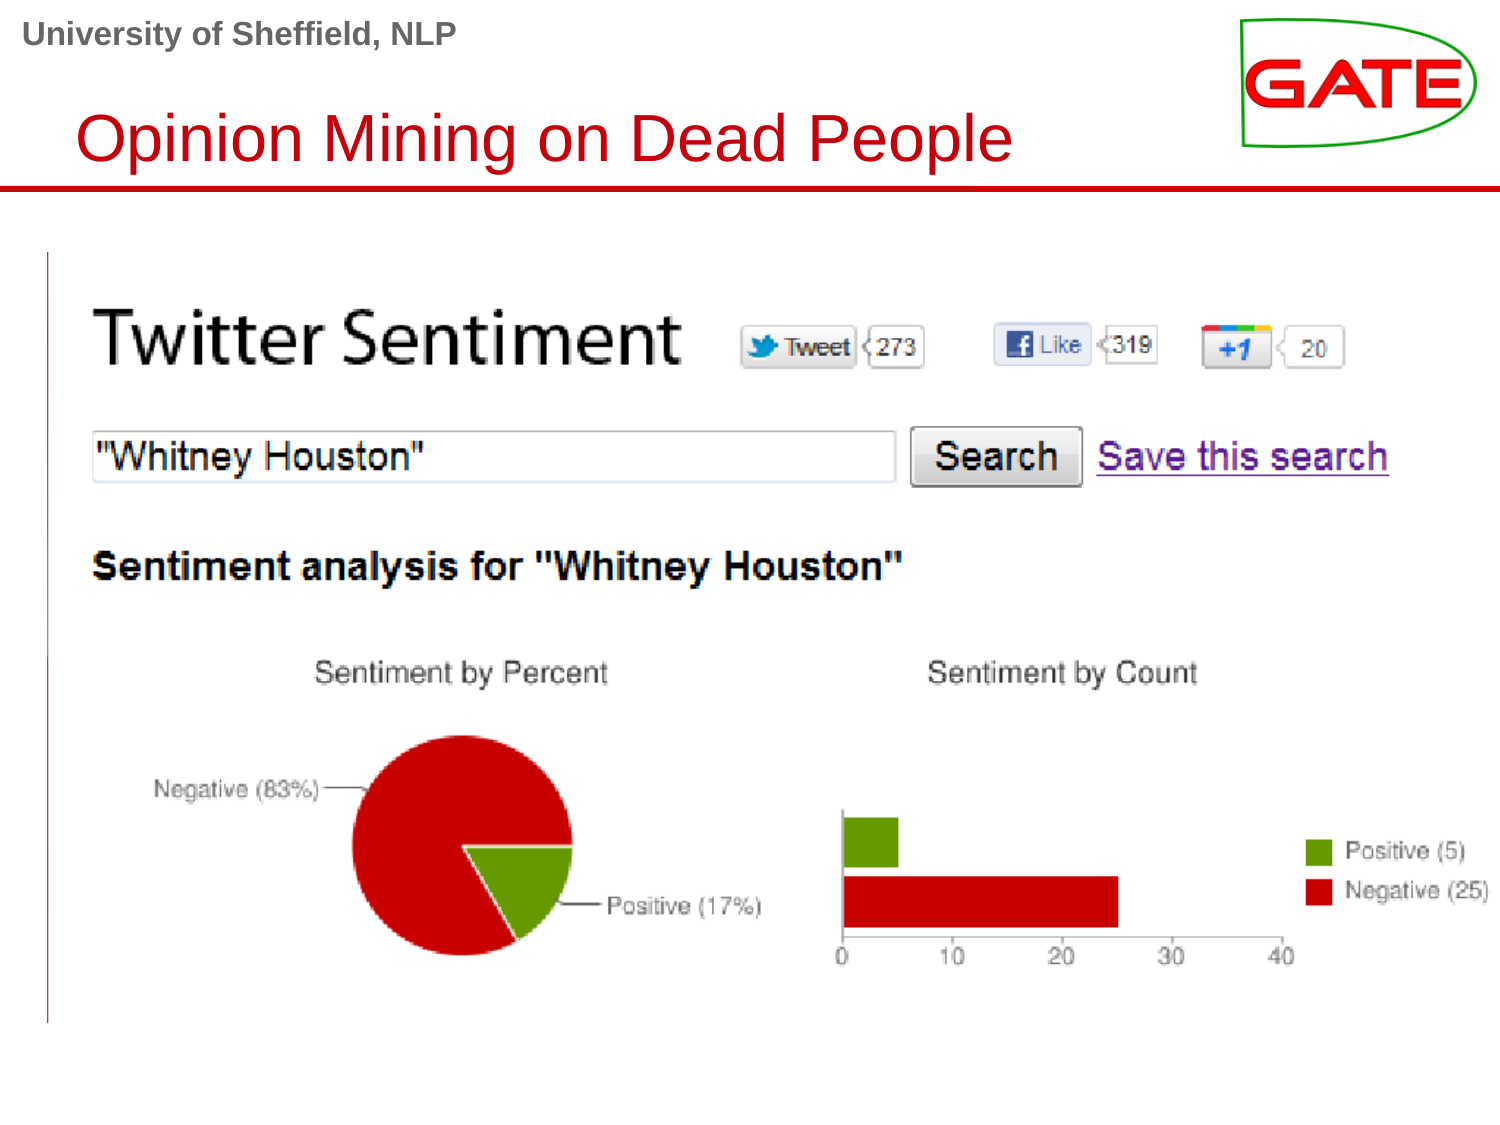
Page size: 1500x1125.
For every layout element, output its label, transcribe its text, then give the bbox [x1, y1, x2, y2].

picture [1240, 18, 1477, 148]
picture [74, 212, 1425, 1063]
title Opinion Mining on Dead People [75, 44, 1425, 233]
